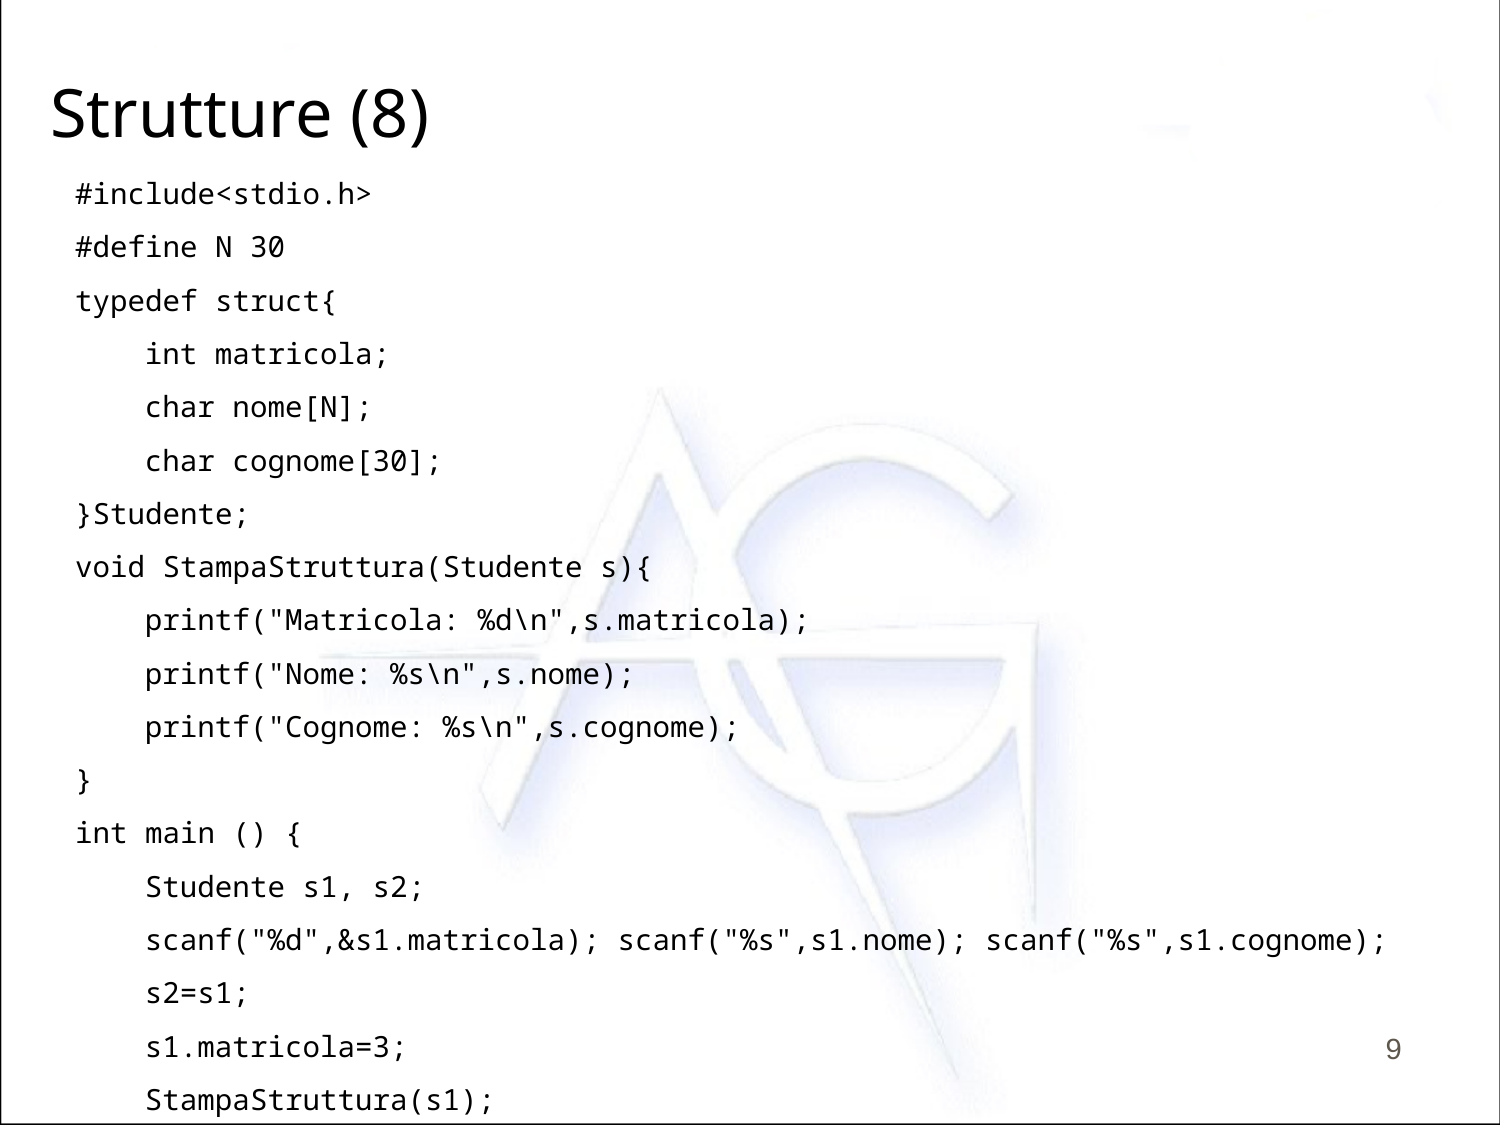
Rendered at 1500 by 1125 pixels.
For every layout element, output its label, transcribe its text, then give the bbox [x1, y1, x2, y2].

title Strutture (8) [49, 0, 1438, 223]
list #include<stdio.h> #define N 30 typedef struct{ int matricola; char nome[N]; char cognome[30]; }Studente; void StampaStruttura(Studente s){ printf("Matricola: %d\n",s.matricola); printf("Nome: %s\n",s.nome); printf("Cognome: %s\n",s.cognome); } int main () { Studente s1, s2; scanf("%d",&s1.matricola); scanf("%s",s1.nome); scanf("%s",s1.cognome); s2=s1; s1.matricola=3; StampaStruttura(s1); StampaStruttura(s2); } [74, 173, 1417, 1111]
picture [0, 0, 1500, 1125]
